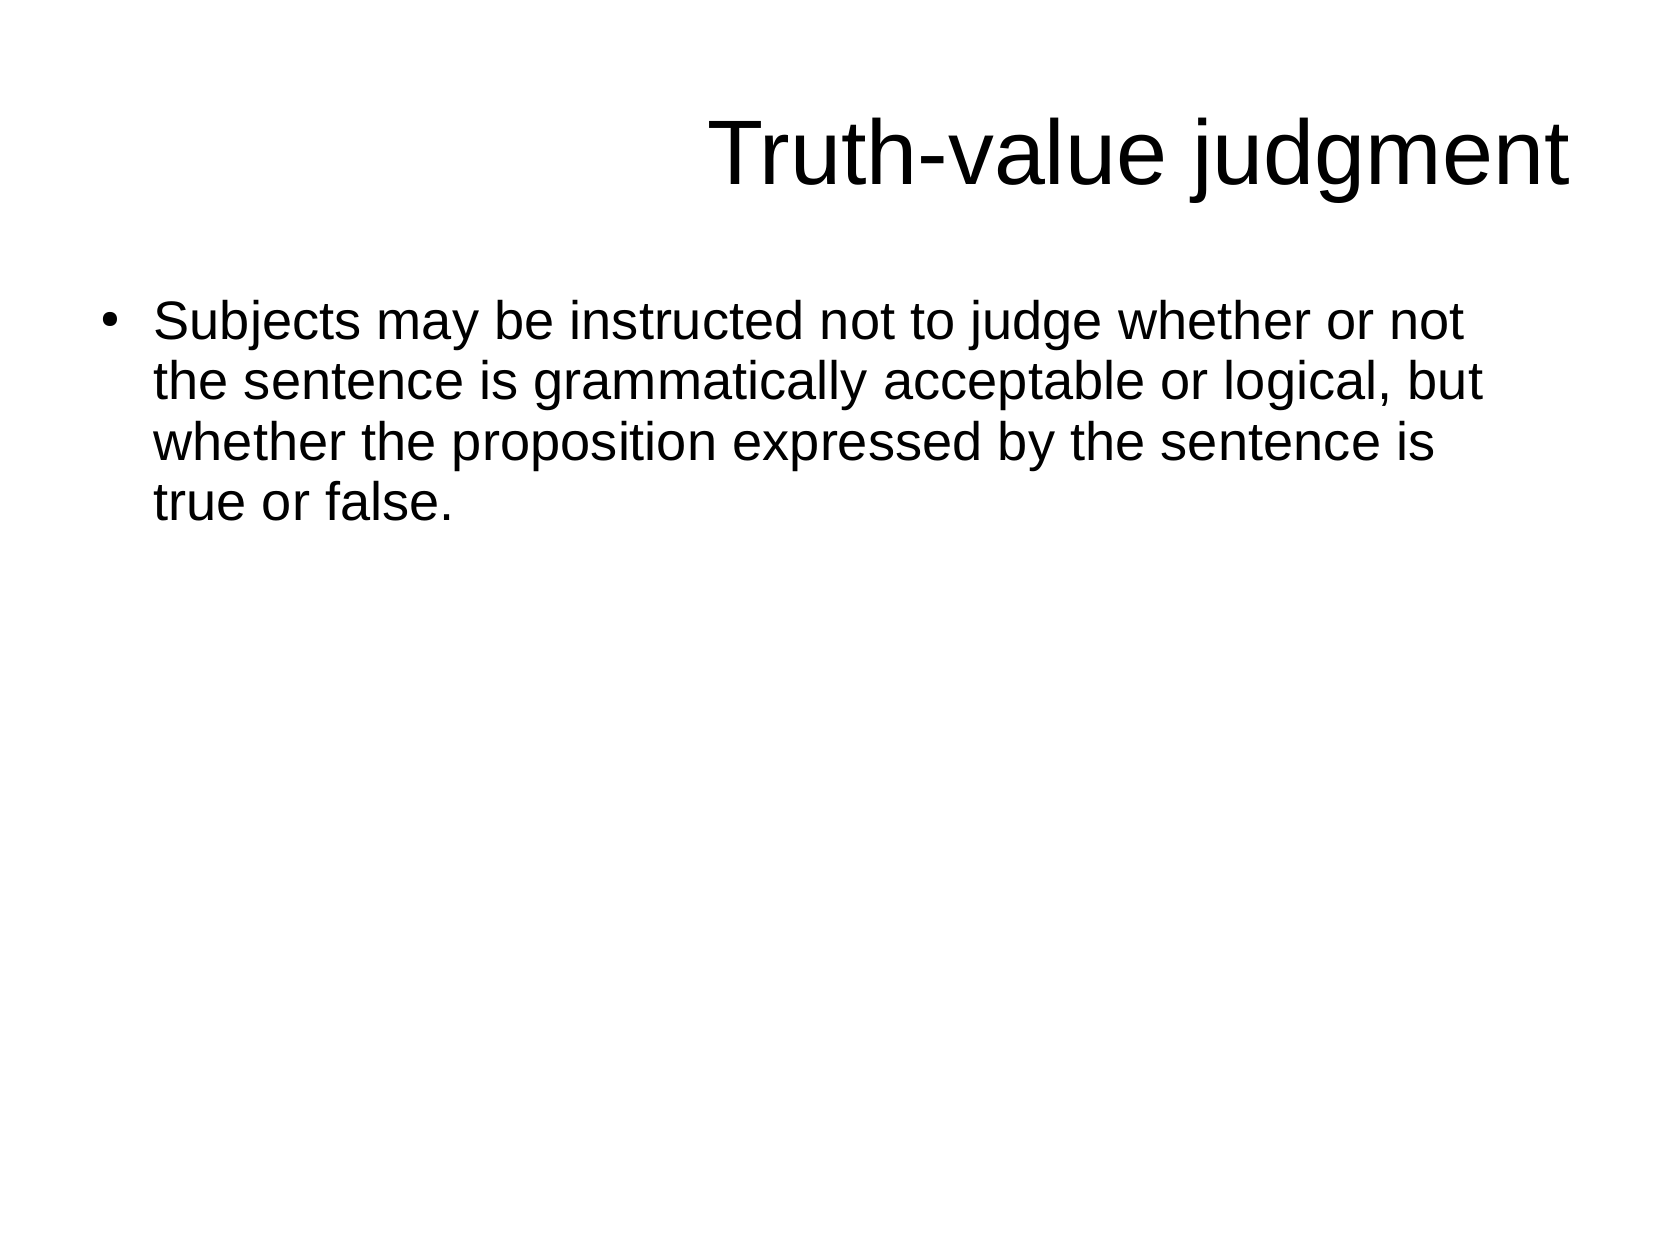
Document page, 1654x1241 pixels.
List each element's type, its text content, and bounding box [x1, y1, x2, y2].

list Subjects may be instructed not to judge whether or not the sentence is grammatically acceptable or logical, but whether the proposition expressed by the sentence is true or false. [82, 290, 1538, 1010]
title Truth-value judgment [82, 49, 1571, 257]
